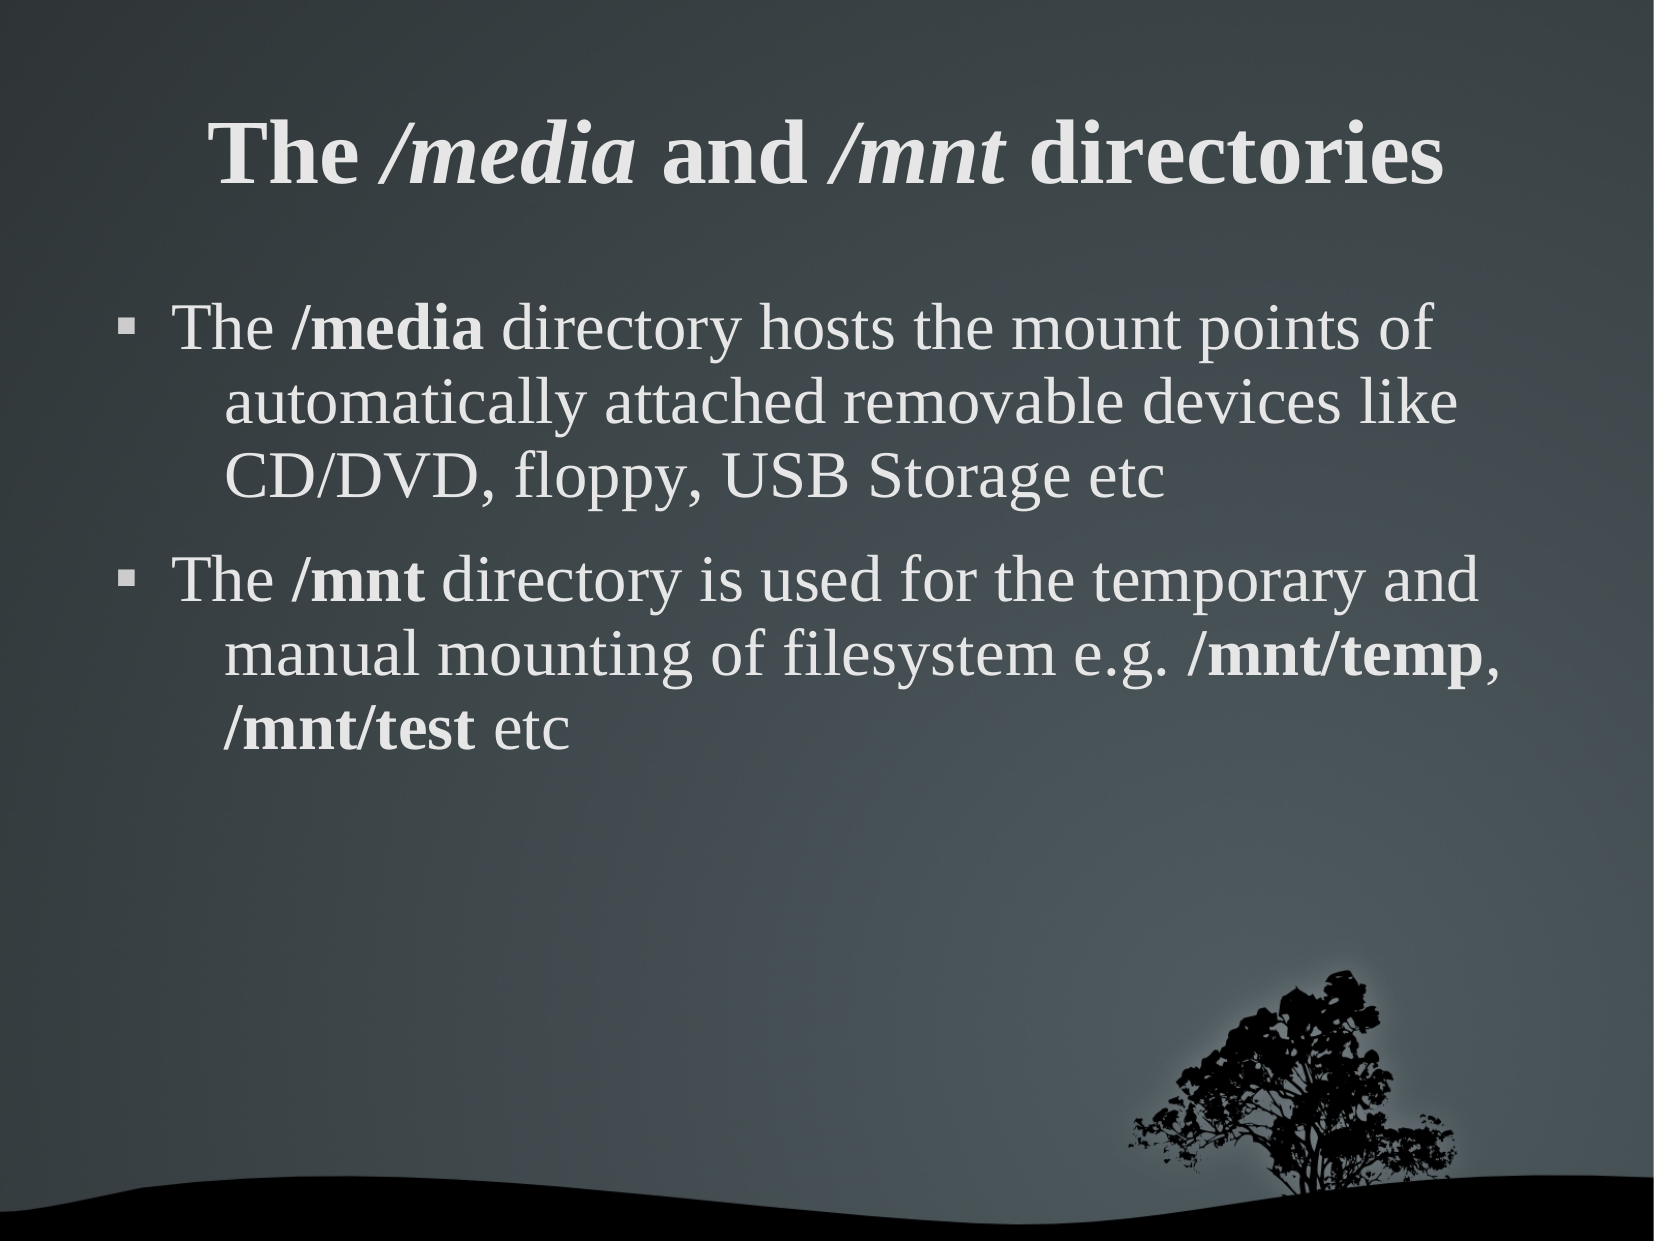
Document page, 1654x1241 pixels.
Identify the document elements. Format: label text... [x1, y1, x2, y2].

picture [0, 0, 1654, 1241]
title The /media and /mnt directories [82, 49, 1571, 257]
list The /media directory hosts the mount points of automatically attached removable devices like CD/DVD, floppy, USB Storage etc The /mnt directory is used for the temporary and manual mounting of filesystem e.g. /mnt/temp, /mnt/test etc [82, 290, 1571, 1109]
